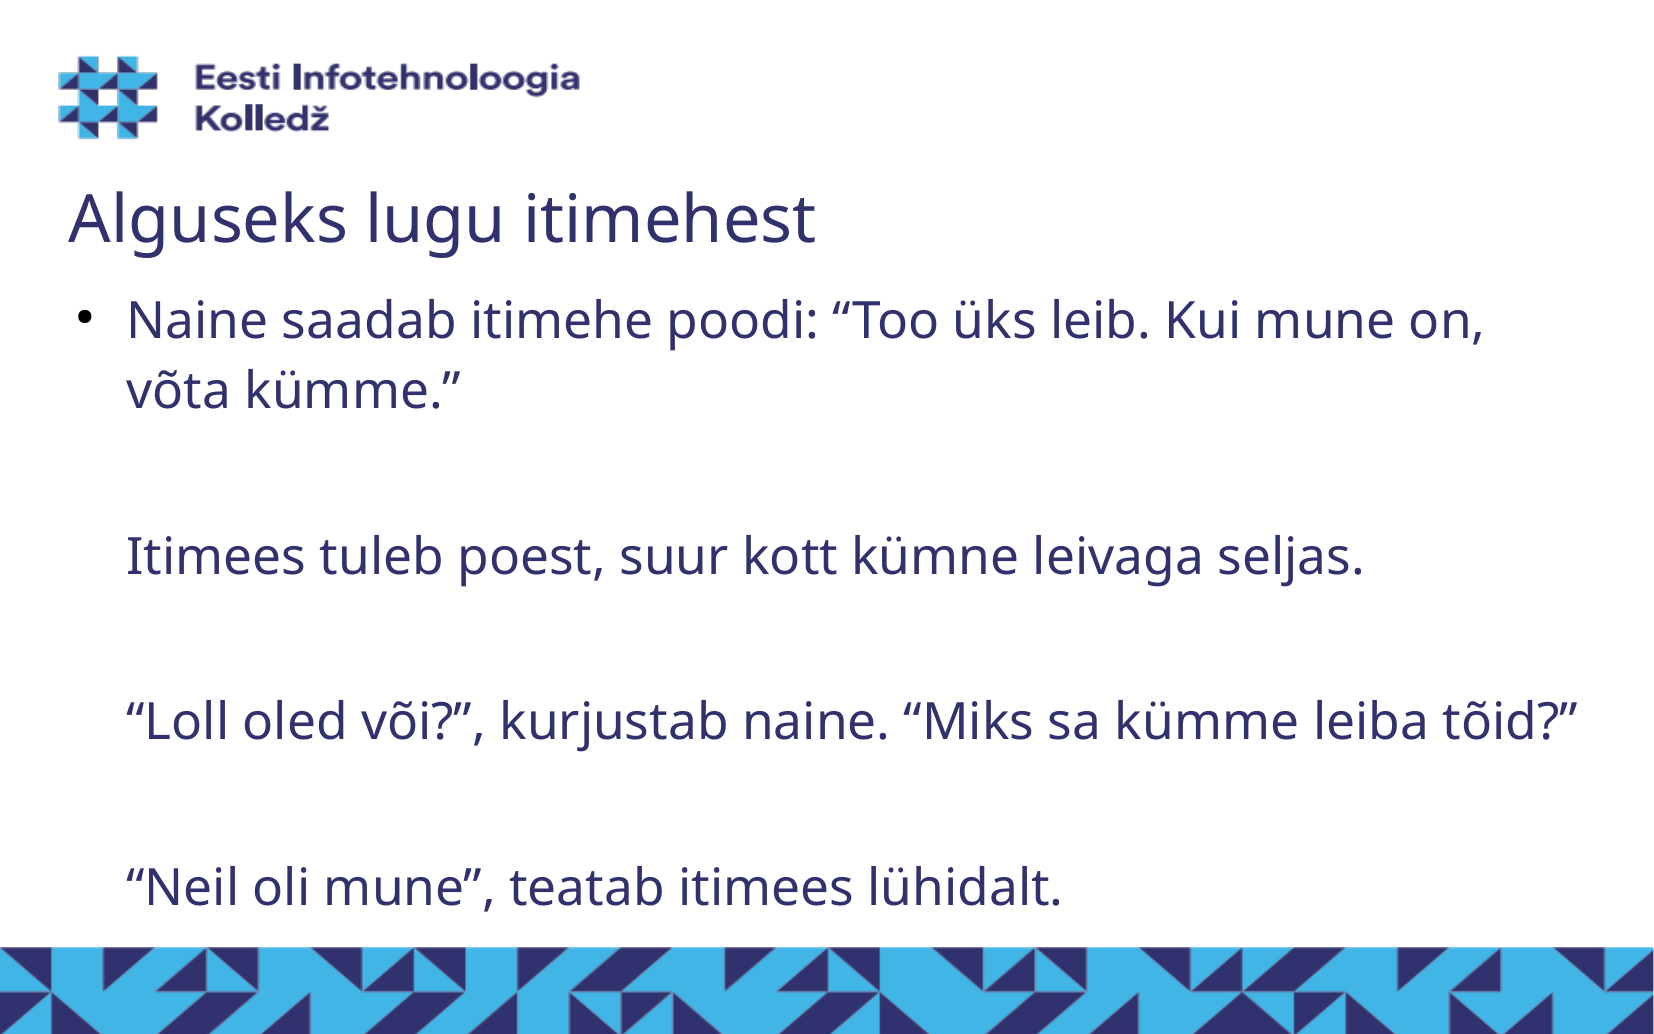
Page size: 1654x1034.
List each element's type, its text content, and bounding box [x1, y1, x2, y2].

title Alguseks lugu itimehest [68, 147, 1536, 283]
list Naine saadab itimehe poodi: “Too üks leib. Kui mune on, võta kümme.” Itimees tuleb poest, suur kott kümne leivaga seljas. “Loll oled või?”, kurjustab naine. “Miks sa kümme leiba tõid?” “Neil oli mune”, teatab itimees lühidalt. [59, 283, 1595, 936]
